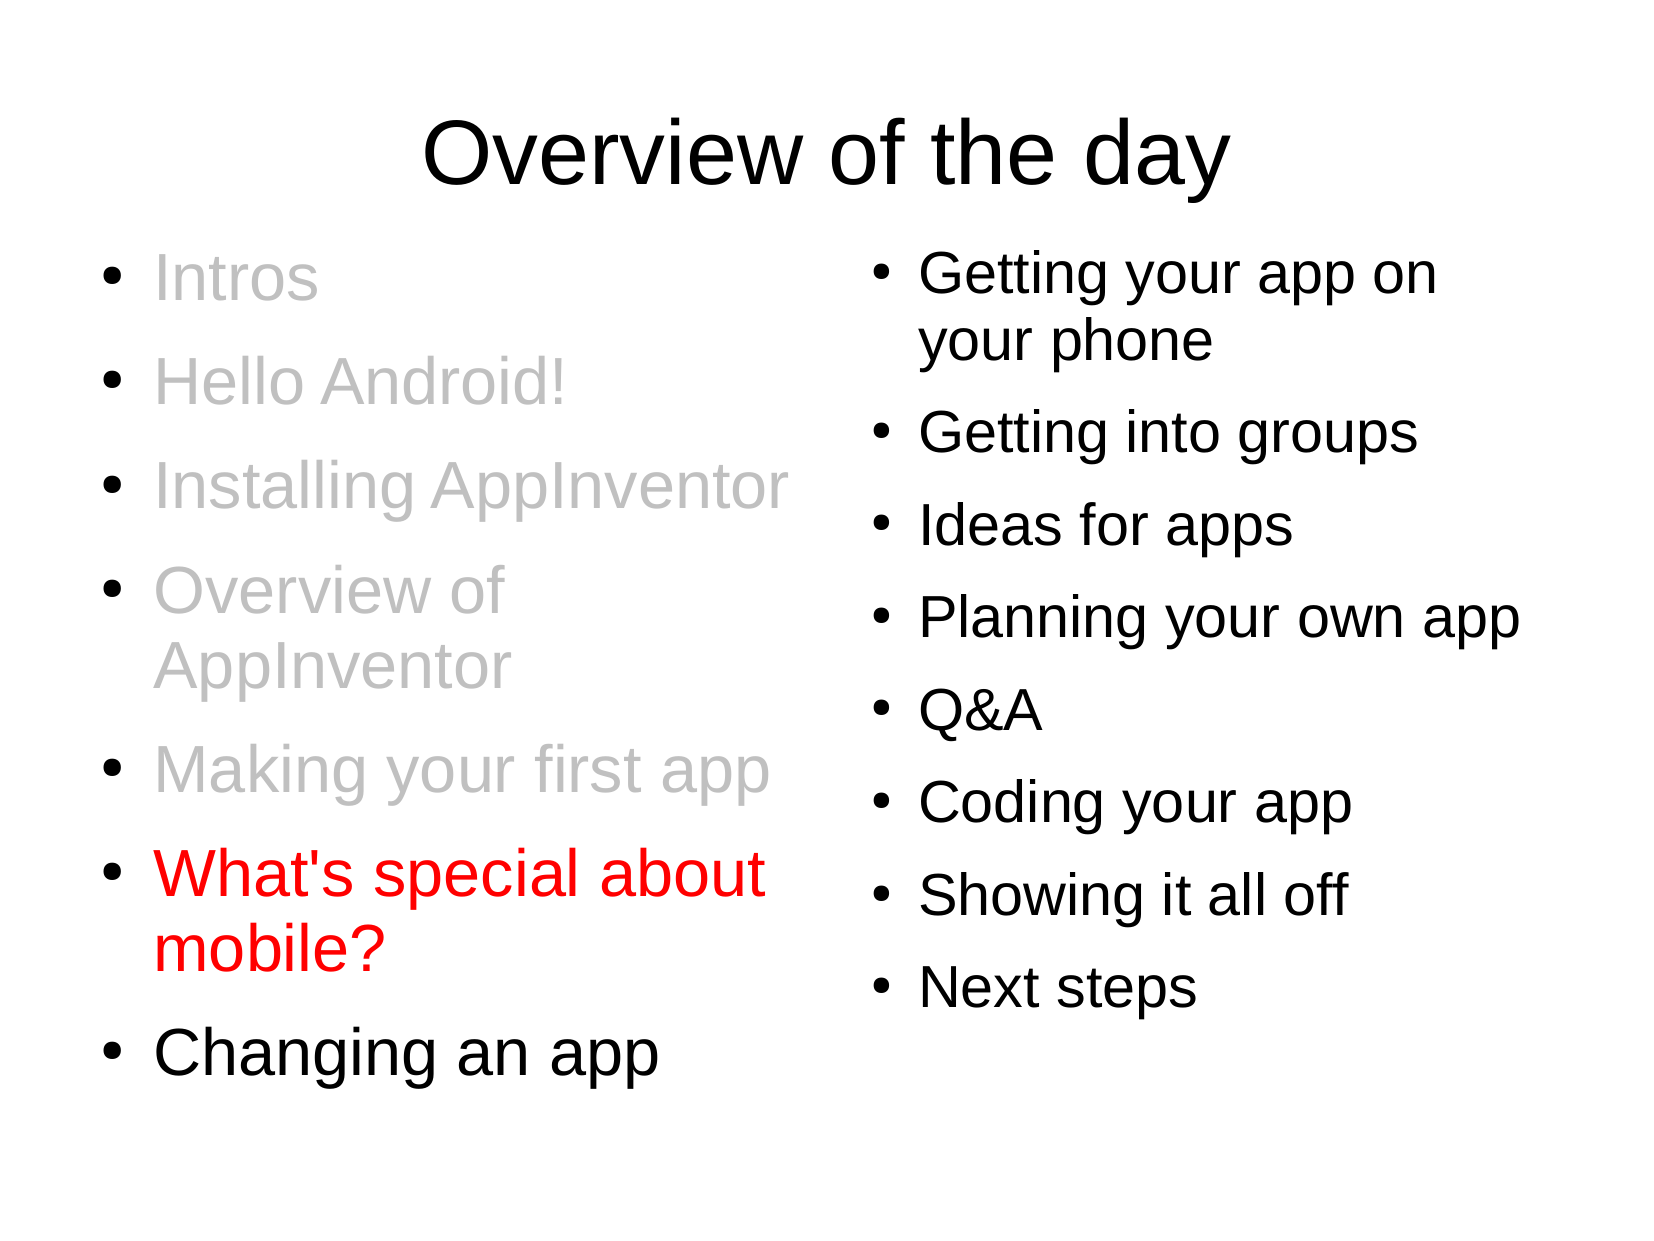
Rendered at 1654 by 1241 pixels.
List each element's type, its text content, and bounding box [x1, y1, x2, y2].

list Getting your app on your phone Getting into groups Ideas for apps Planning your own app Q&A Coding your app Showing it all off Next steps [855, 240, 1566, 1025]
list Intros Hello Android! Installing AppInventor Overview of AppInventor Making your first app What's special about mobile? Changing an app [82, 240, 793, 1126]
title Overview of the day [82, 49, 1571, 257]
